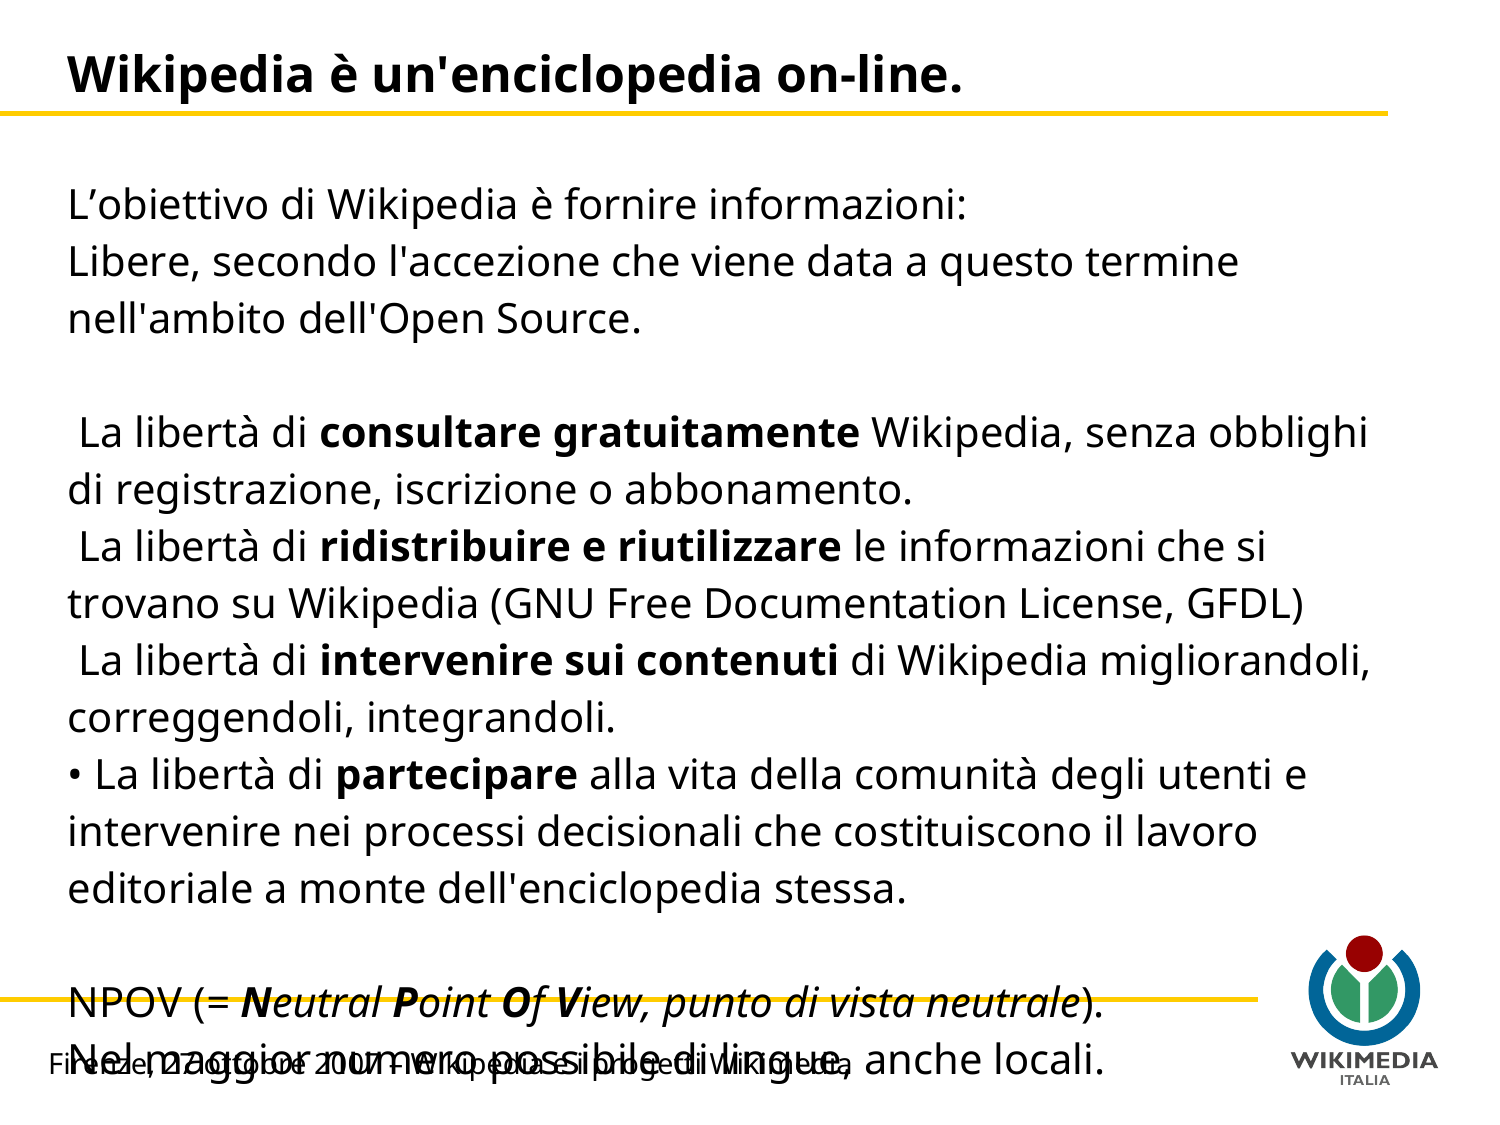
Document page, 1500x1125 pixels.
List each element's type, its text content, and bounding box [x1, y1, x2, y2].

picture [1281, 928, 1449, 1096]
text_box Wikipedia è un'enciclopedia on-line. L’obiettivo di Wikipedia è fornire informazioni: Libere, secondo l'accezione che viene data a questo termine nell'ambito dell'Open Source. La libertà di consultare gratuitamente Wikipedia, senza obblighi di registrazione, iscrizione o abbonamento. La libertà di ridistribuire e riutilizzare le informazioni che si trovano su Wikipedia (GNU Free Documentation License, GFDL) La libertà di intervenire sui contenuti di Wikipedia migliorandoli, correggendoli, integrandoli. • La libertà di partecipare alla vita della comunità degli utenti e intervenire nei processi decisionali che costituiscono il lavoro editoriale a monte dell'enciclopedia stessa. NPOV (= Neutral Point Of View, punto di vista neutrale). Nel maggior numero possibile di lingue, anche locali. [53, 30, 1424, 1095]
